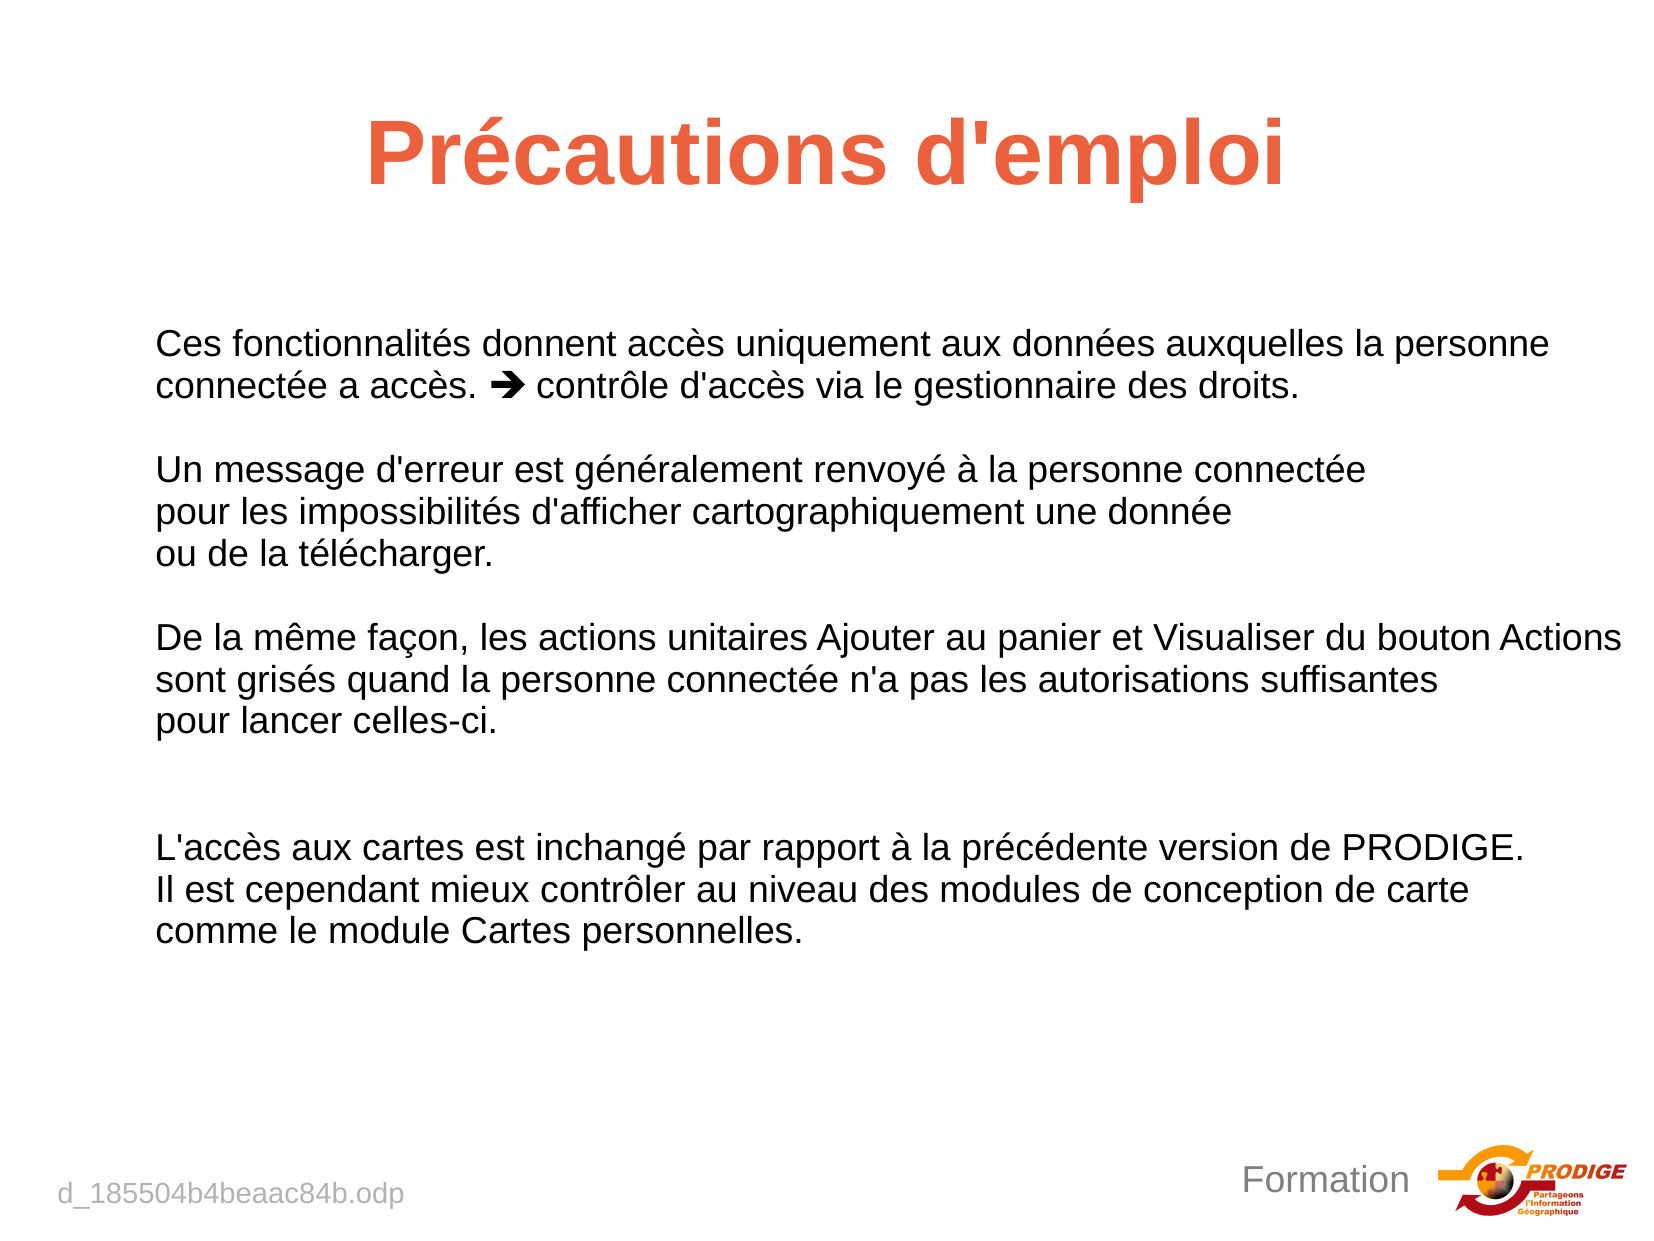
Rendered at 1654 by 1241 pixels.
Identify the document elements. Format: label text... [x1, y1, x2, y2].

title Précautions d'emploi [82, 56, 1571, 250]
picture [1438, 1145, 1627, 1216]
text_box Ces fonctionnalités donnent accès uniquement aux données auxquelles la personne connectée a accès.  contrôle d'accès via le gestionnaire des droits. Un message d'erreur est généralement renvoyé à la personne connectée pour les impossibilités d'afficher cartographiquement une donnée ou de la télécharger. De la même façon, les actions unitaires Ajouter au panier et Visualiser du bouton Actions sont grisés quand la personne connectée n'a pas les autorisations suffisantes pour lancer celles-ci. L'accès aux cartes est inchangé par rapport à la précédente version de PRODIGE. Il est cependant mieux contrôler au niveau des modules de conception de carte comme le module Cartes personnelles. [140, 314, 1649, 961]
